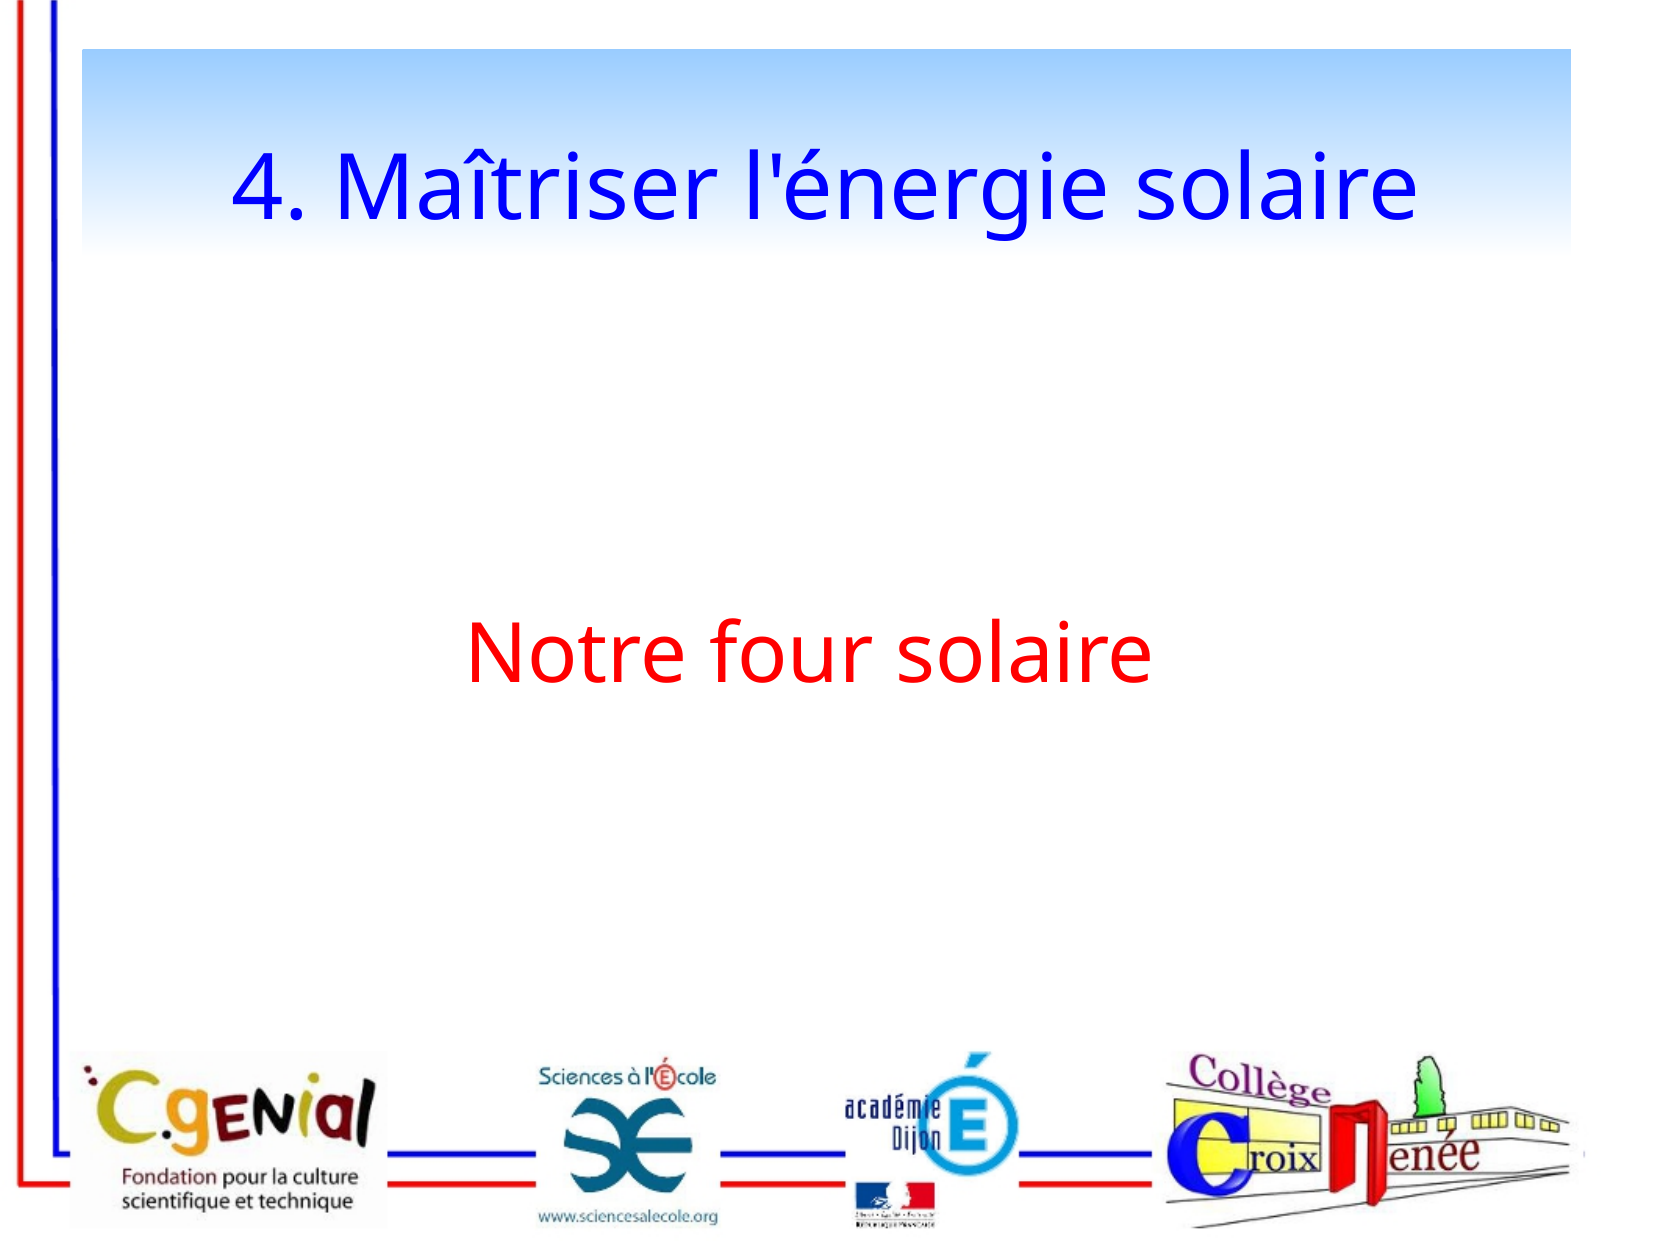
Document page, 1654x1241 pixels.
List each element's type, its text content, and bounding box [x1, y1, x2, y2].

subtitle Notre four solaire [82, 290, 1538, 1010]
picture [0, 0, 1654, 1241]
title 4. Maîtriser l'énergie solaire [82, 49, 1571, 257]
